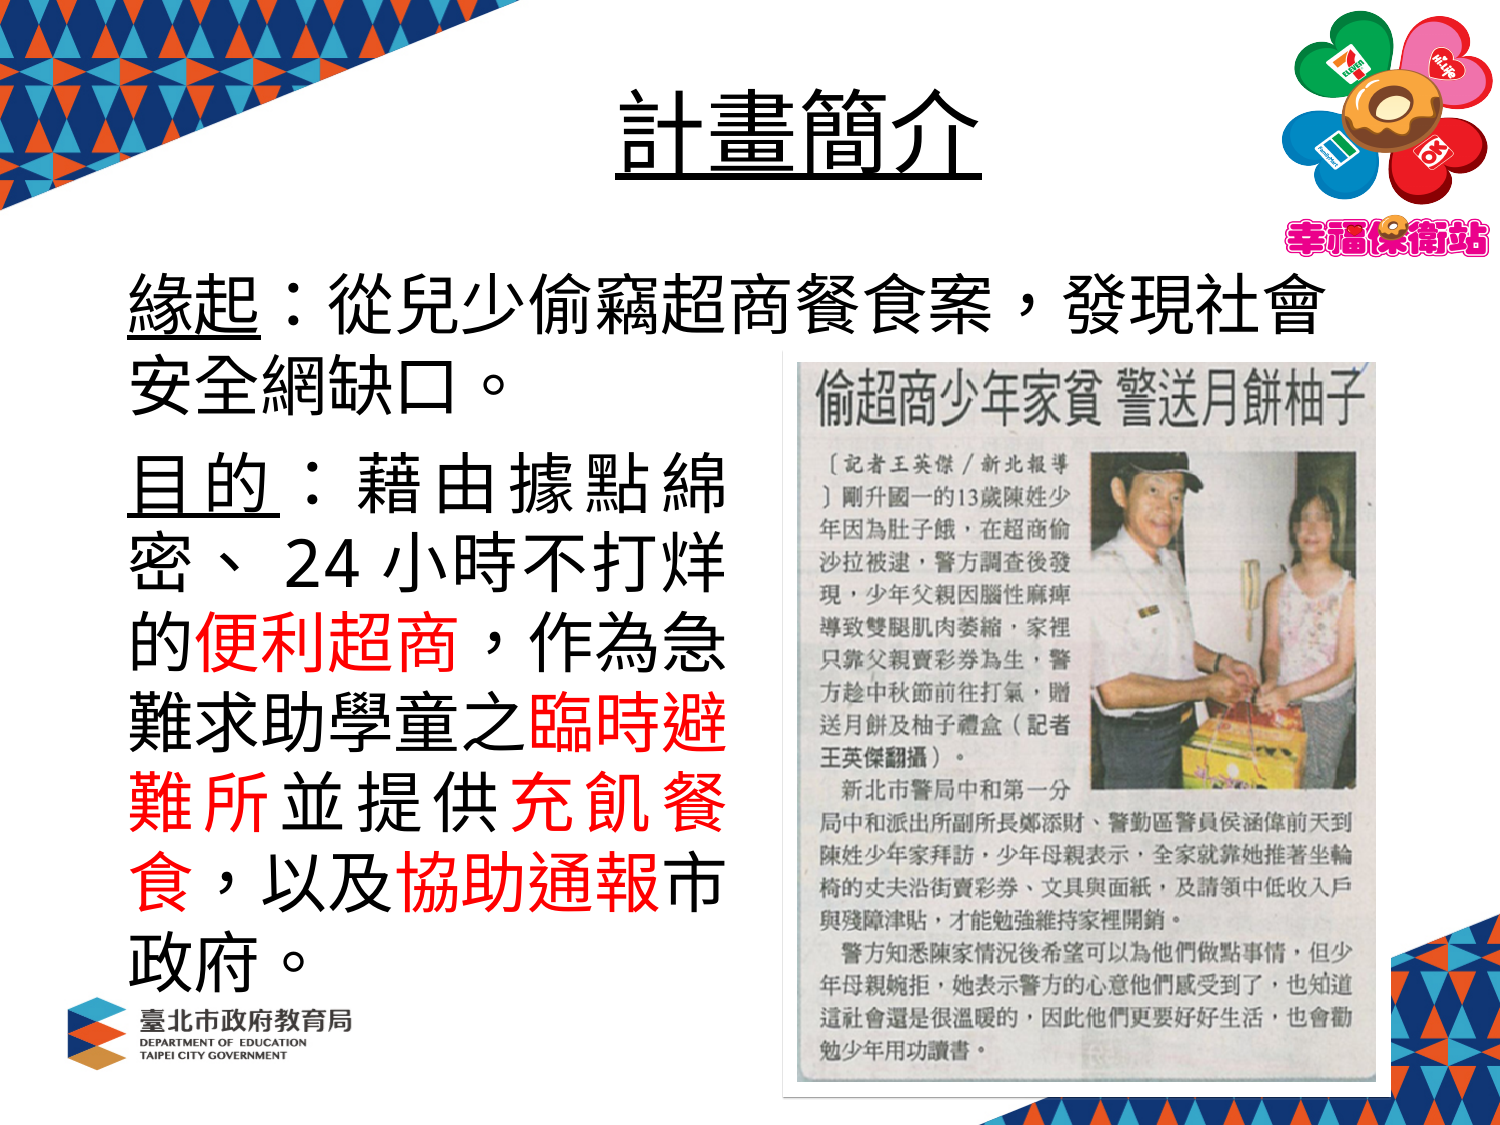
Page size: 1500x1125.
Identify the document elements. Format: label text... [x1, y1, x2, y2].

picture [797, 361, 1377, 1083]
text_box 緣起：從兒少偷竊超商餐食案，發現社會安全網缺口。 [112, 255, 1400, 433]
text_box [1121, 1042, 1459, 1103]
title 計畫簡介 [599, 27, 1132, 246]
text_box 目的：藉由據點綿密、24小時不打烊的便利超商，作為急難求助學童之臨時避難所並提供充飢餐食，以及協助通報市政府。 [112, 433, 747, 934]
